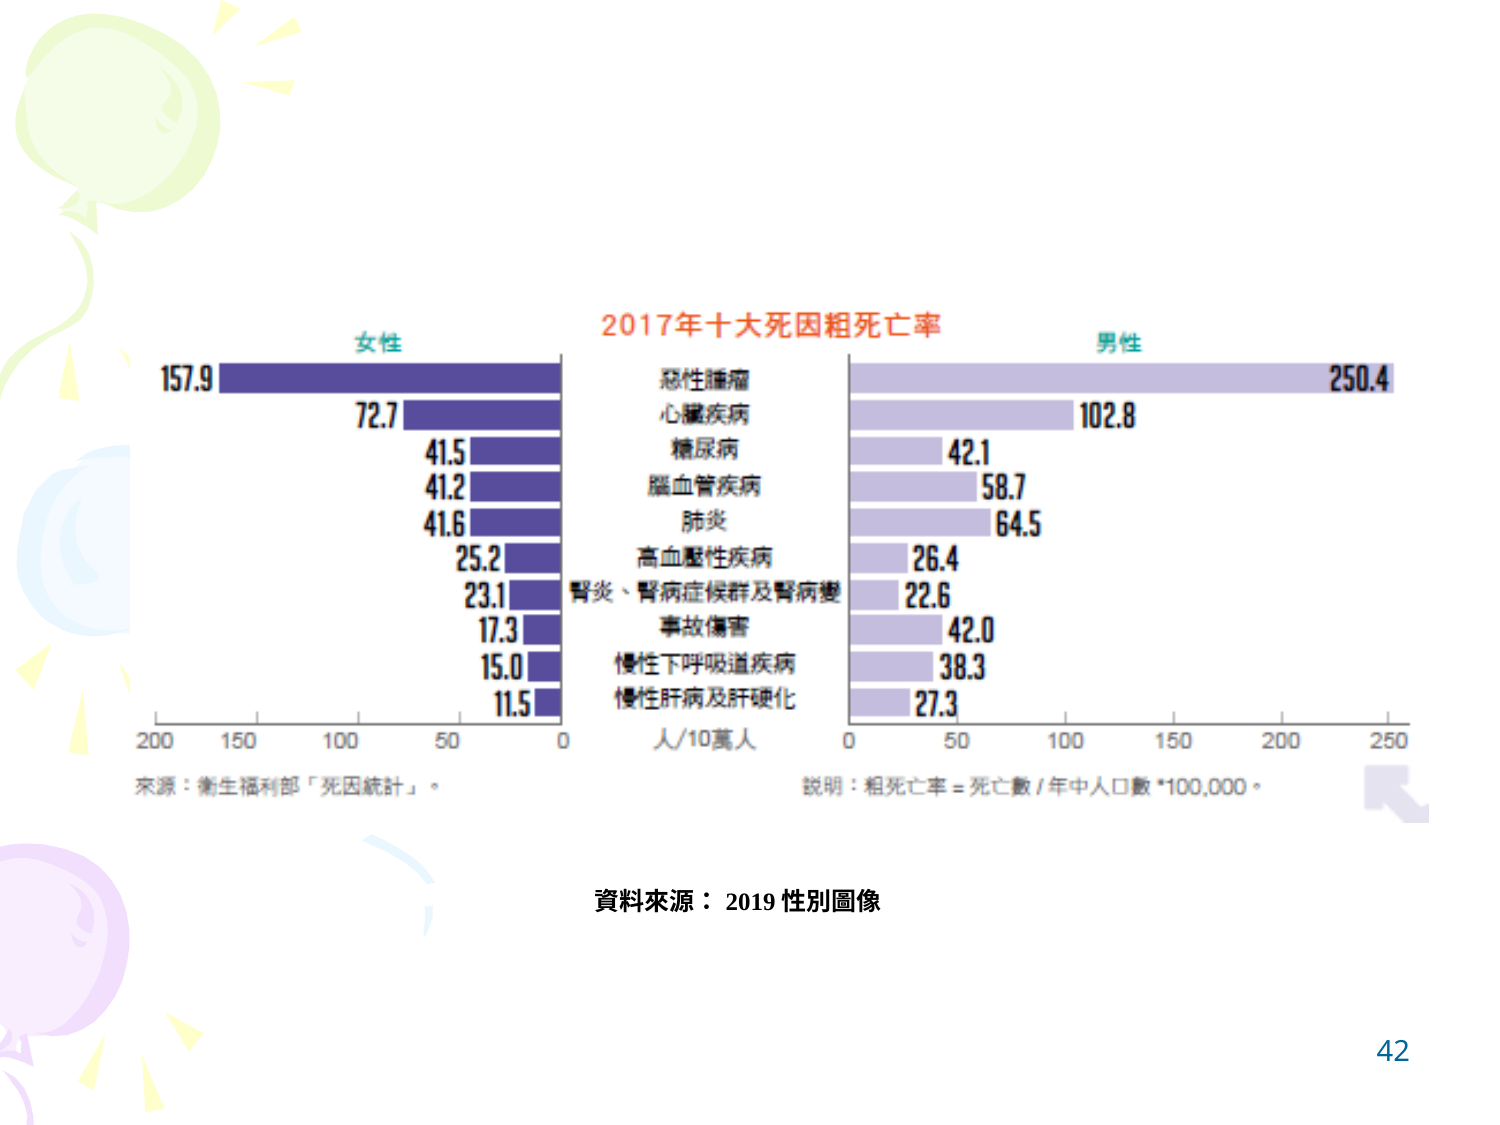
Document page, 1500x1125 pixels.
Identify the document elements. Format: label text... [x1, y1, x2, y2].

text_box 資料來源：2019性別圖像 [383, 877, 1093, 924]
picture [130, 290, 1429, 823]
text_box <編號> [1074, 1024, 1426, 1100]
